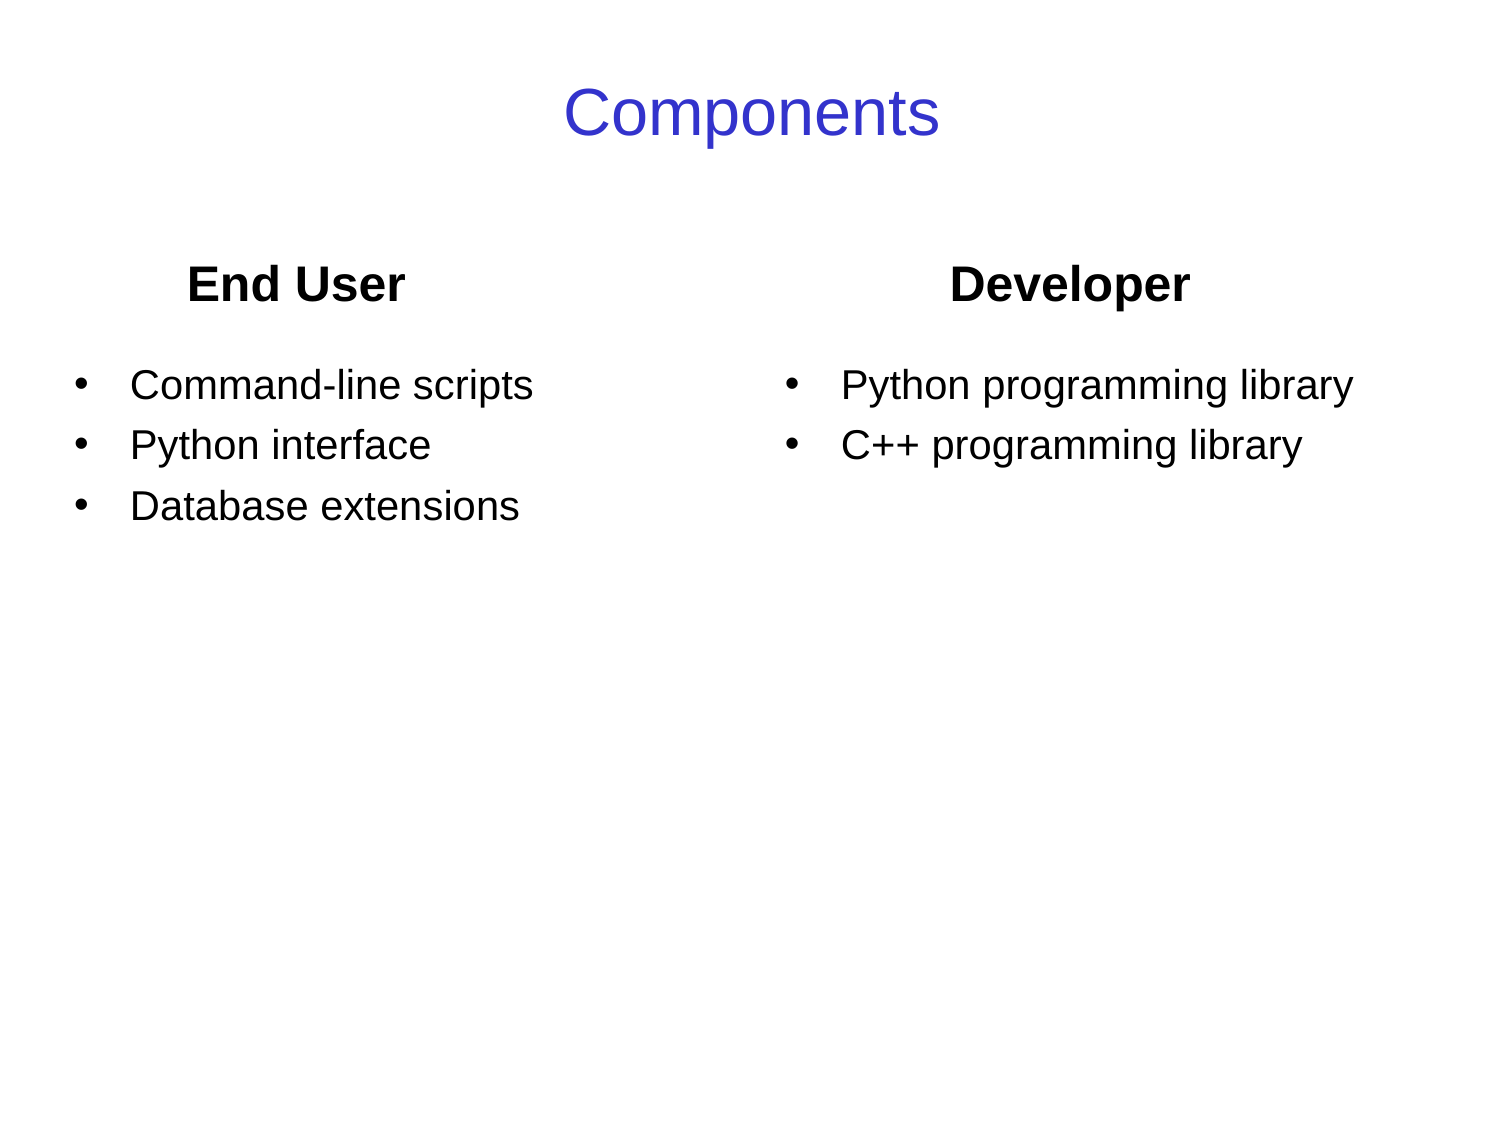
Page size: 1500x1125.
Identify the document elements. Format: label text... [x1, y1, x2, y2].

text_box End User [172, 243, 422, 320]
text_box Developer [934, 243, 1207, 320]
title Components [116, 14, 1388, 203]
text_box Python programming library C++ programming library [770, 350, 1460, 1075]
list Command-line scripts Python interface Database extensions [59, 350, 750, 1075]
